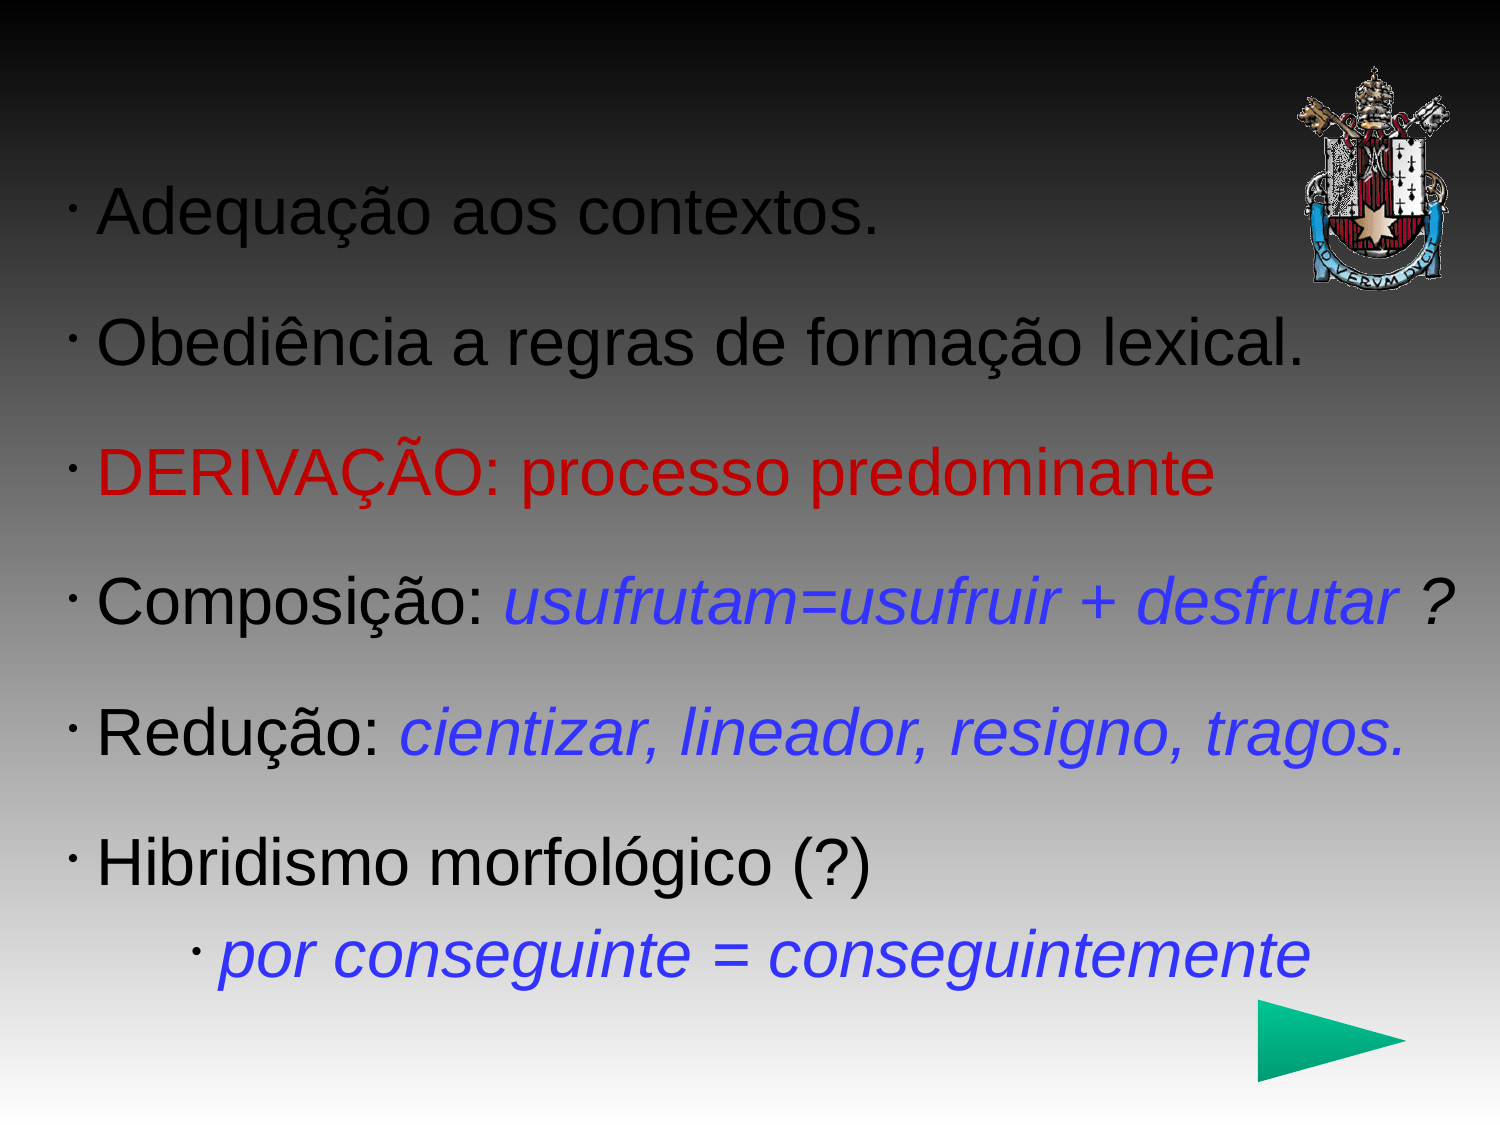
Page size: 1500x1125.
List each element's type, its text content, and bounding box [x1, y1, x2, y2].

chart [1297, 66, 1450, 291]
list Adequação aos contextos. Obediência a regras de formação lexical. DERIVAÇÃO: processo predominante Composição: usufrutam=usufruir + desfrutar ? Redução: cientizar, lineador, resigno, tragos. Hibridismo morfológico (?) por conseguinte = conseguintemente [53, 161, 1471, 1125]
